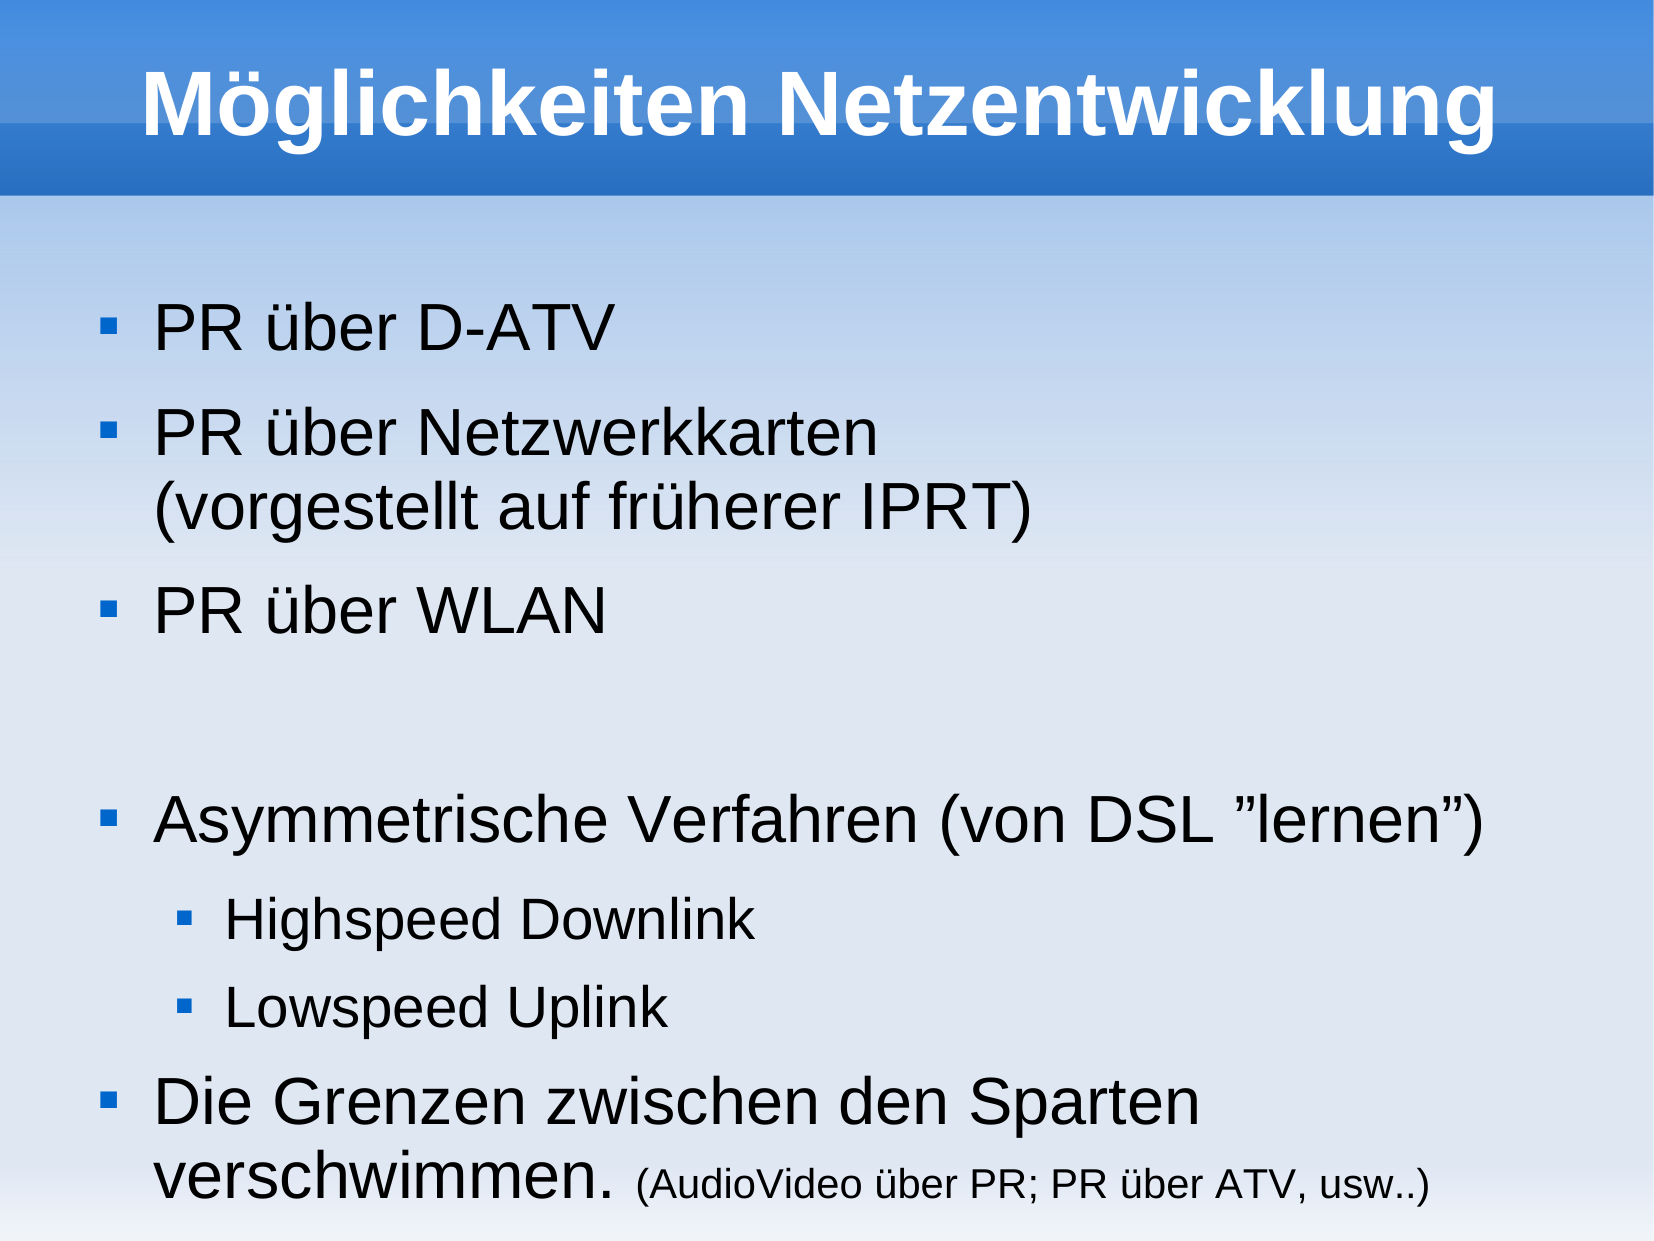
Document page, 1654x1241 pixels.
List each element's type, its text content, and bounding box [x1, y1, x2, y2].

picture [0, 0, 1654, 1241]
list PR über D-ATV PR über Netzwerkkarten (vorgestellt auf früherer IPRT) PR über WLAN Asymmetrische Verfahren (von DSL ”lernen”) Highspeed Downlink Lowspeed Uplink Die Grenzen zwischen den Sparten verschwimmen. (AudioVideo über PR; PR über ATV, usw..) [82, 290, 1571, 1214]
title Möglichkeiten Netzentwicklung [76, 7, 1565, 200]
